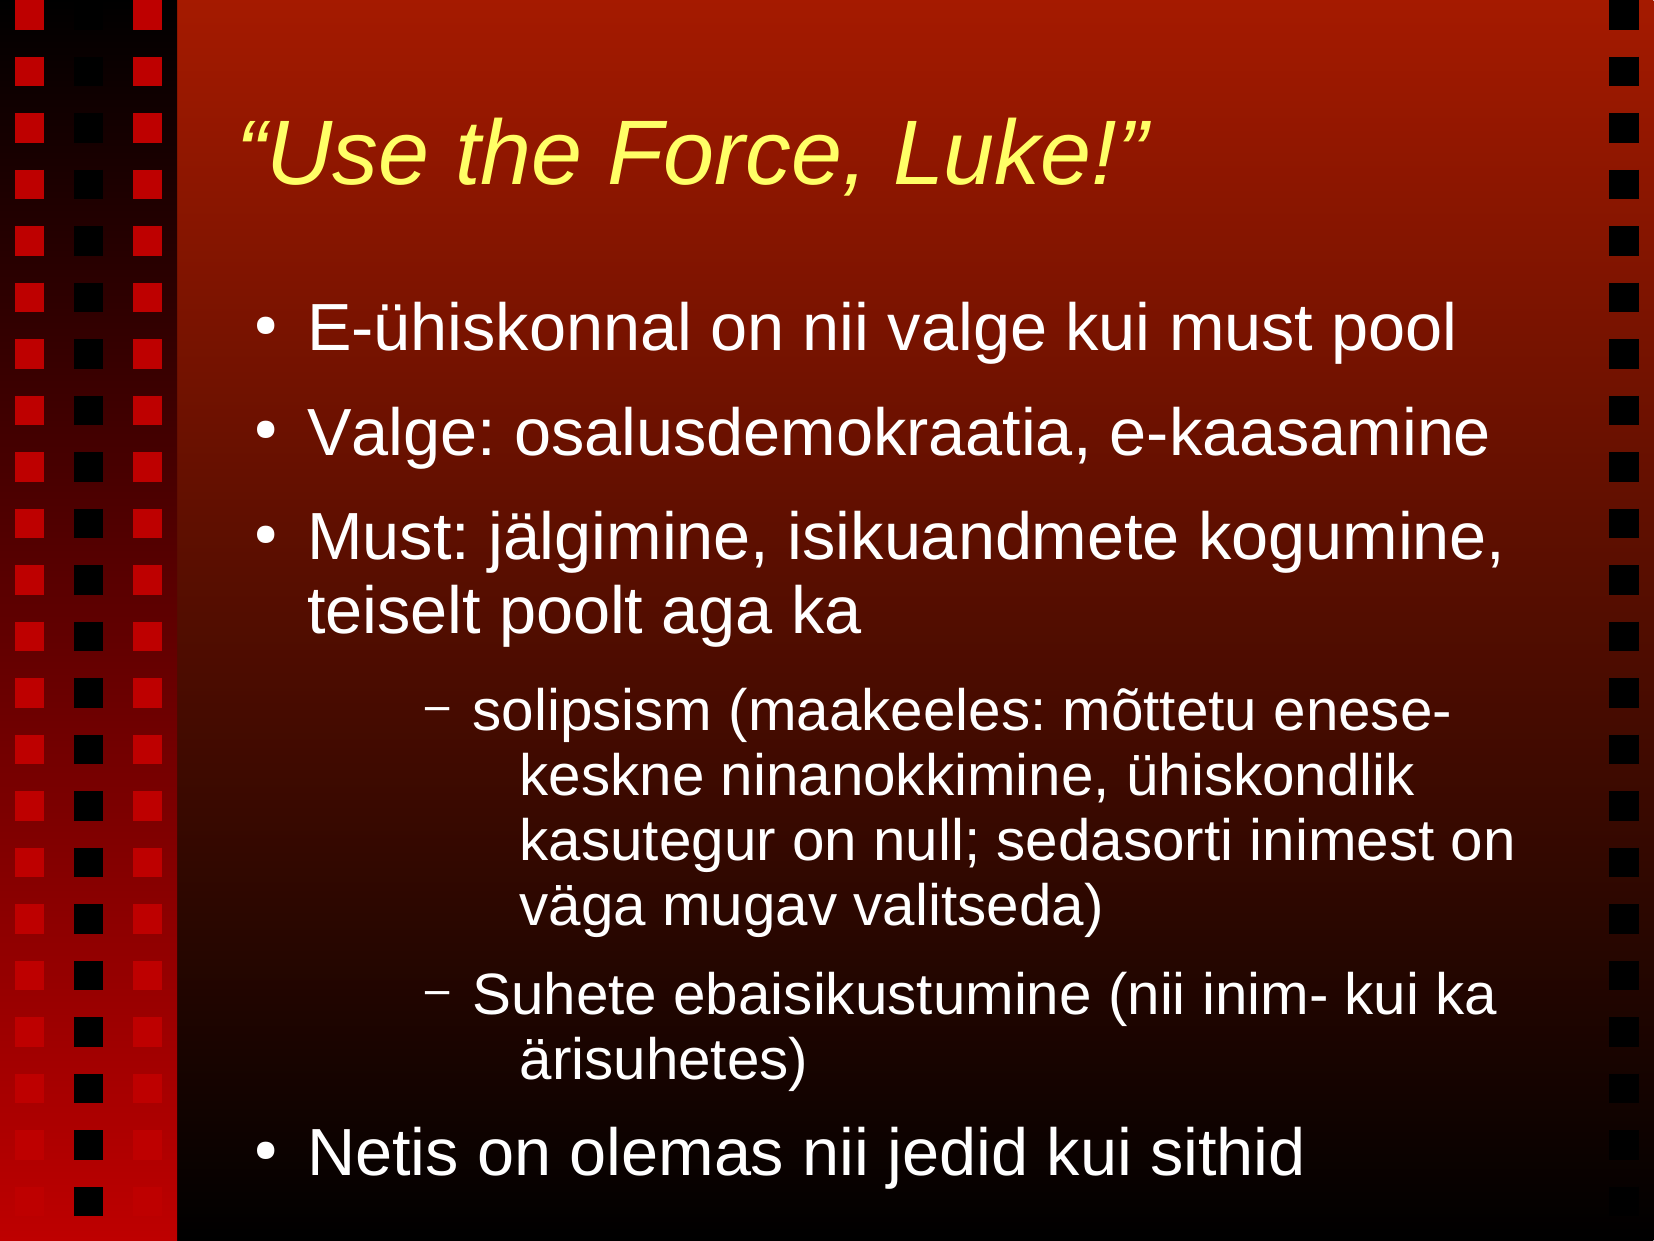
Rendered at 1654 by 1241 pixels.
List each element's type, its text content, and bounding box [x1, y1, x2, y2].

title “Use the Force, Luke!” [236, 49, 1571, 257]
list E-ühiskonnal on nii valge kui must pool Valge: osalusdemokraatia, e-kaasamine Must: jälgimine, isikuandmete kogumine, teiselt poolt aga ka solipsism (maakeeles: mõttetu enese-keskne ninanokkimine, ühiskondlik kasutegur on null; sedasorti inimest on väga mugav valitseda) Suhete ebaisikustumine (nii inim- kui ka ärisuhetes) Netis on olemas nii jedid kui sithid [236, 290, 1571, 1191]
